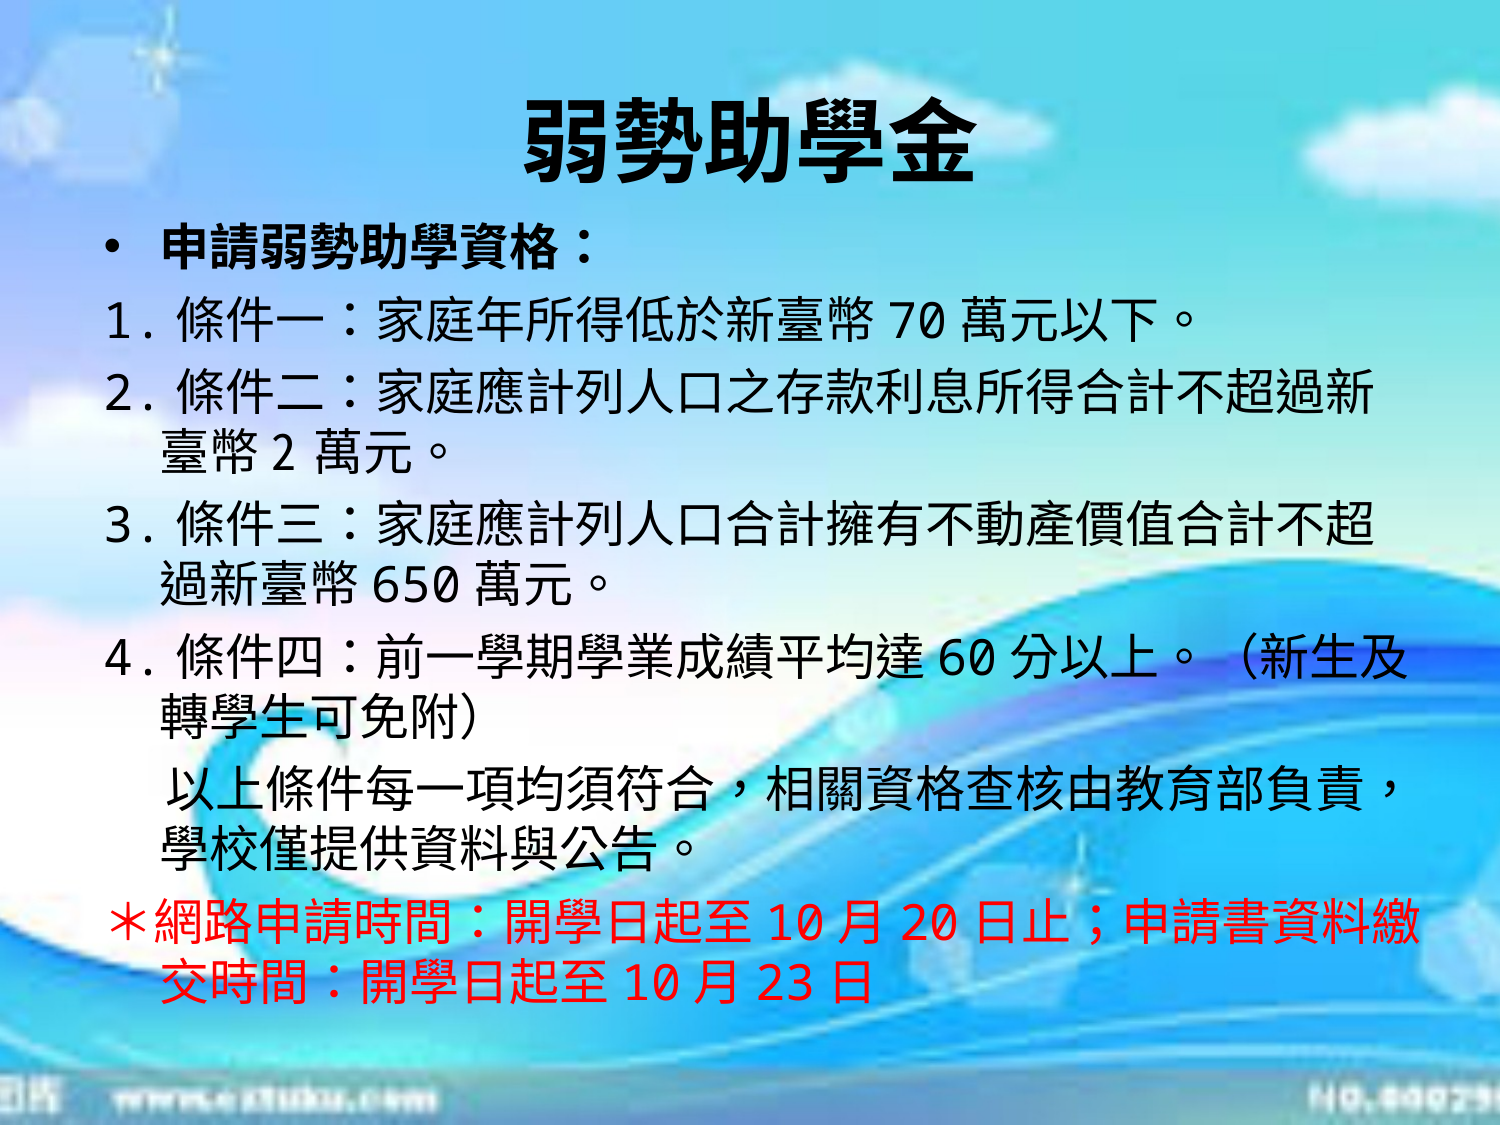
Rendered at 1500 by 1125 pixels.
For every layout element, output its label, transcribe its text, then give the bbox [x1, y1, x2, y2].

title 弱勢助學金 [75, 45, 1426, 233]
picture [0, 0, 1500, 1125]
list 申請弱勢助學資格： 1.條件一：家庭年所得低於新臺幣70萬元以下。 2.條件二：家庭應計列人口之存款利息所得合計不超過新臺幣2萬元。 3.條件三：家庭應計列人口合計擁有不動產價值合計不超過新臺幣650萬元。 4.條件四：前一學期學業成績平均達60分以上。（新生及轉學生可免附） 以上條件每一項均須符合，相關資格查核由教育部負責，學校僅提供資料與公告。 ＊網路申請時間：開學日起至10月20日止；申請書資料繳交時間：開學日起至10月23日 [88, 208, 1439, 1028]
